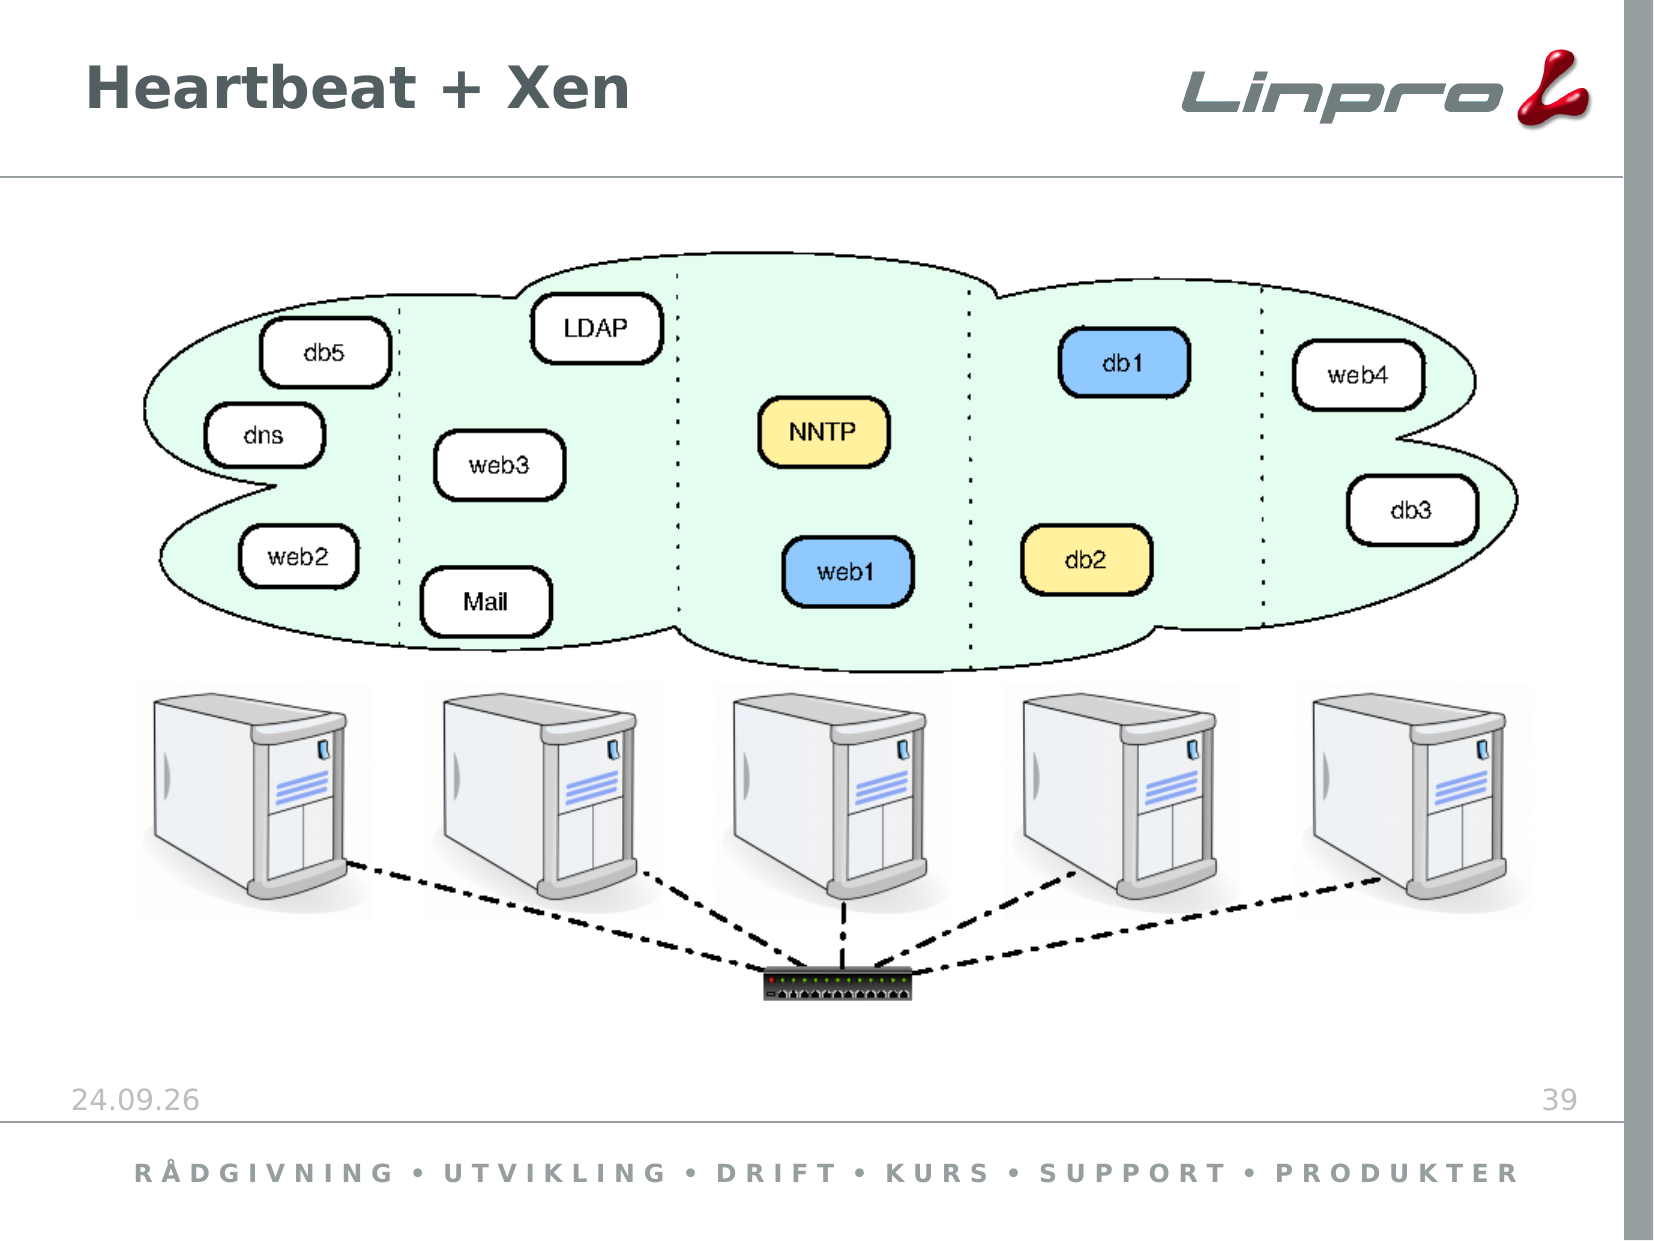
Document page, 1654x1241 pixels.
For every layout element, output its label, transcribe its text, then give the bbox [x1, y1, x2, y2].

picture [1181, 47, 1595, 133]
picture [76, 238, 1579, 1004]
title Heartbeat + Xen [84, 49, 1573, 128]
